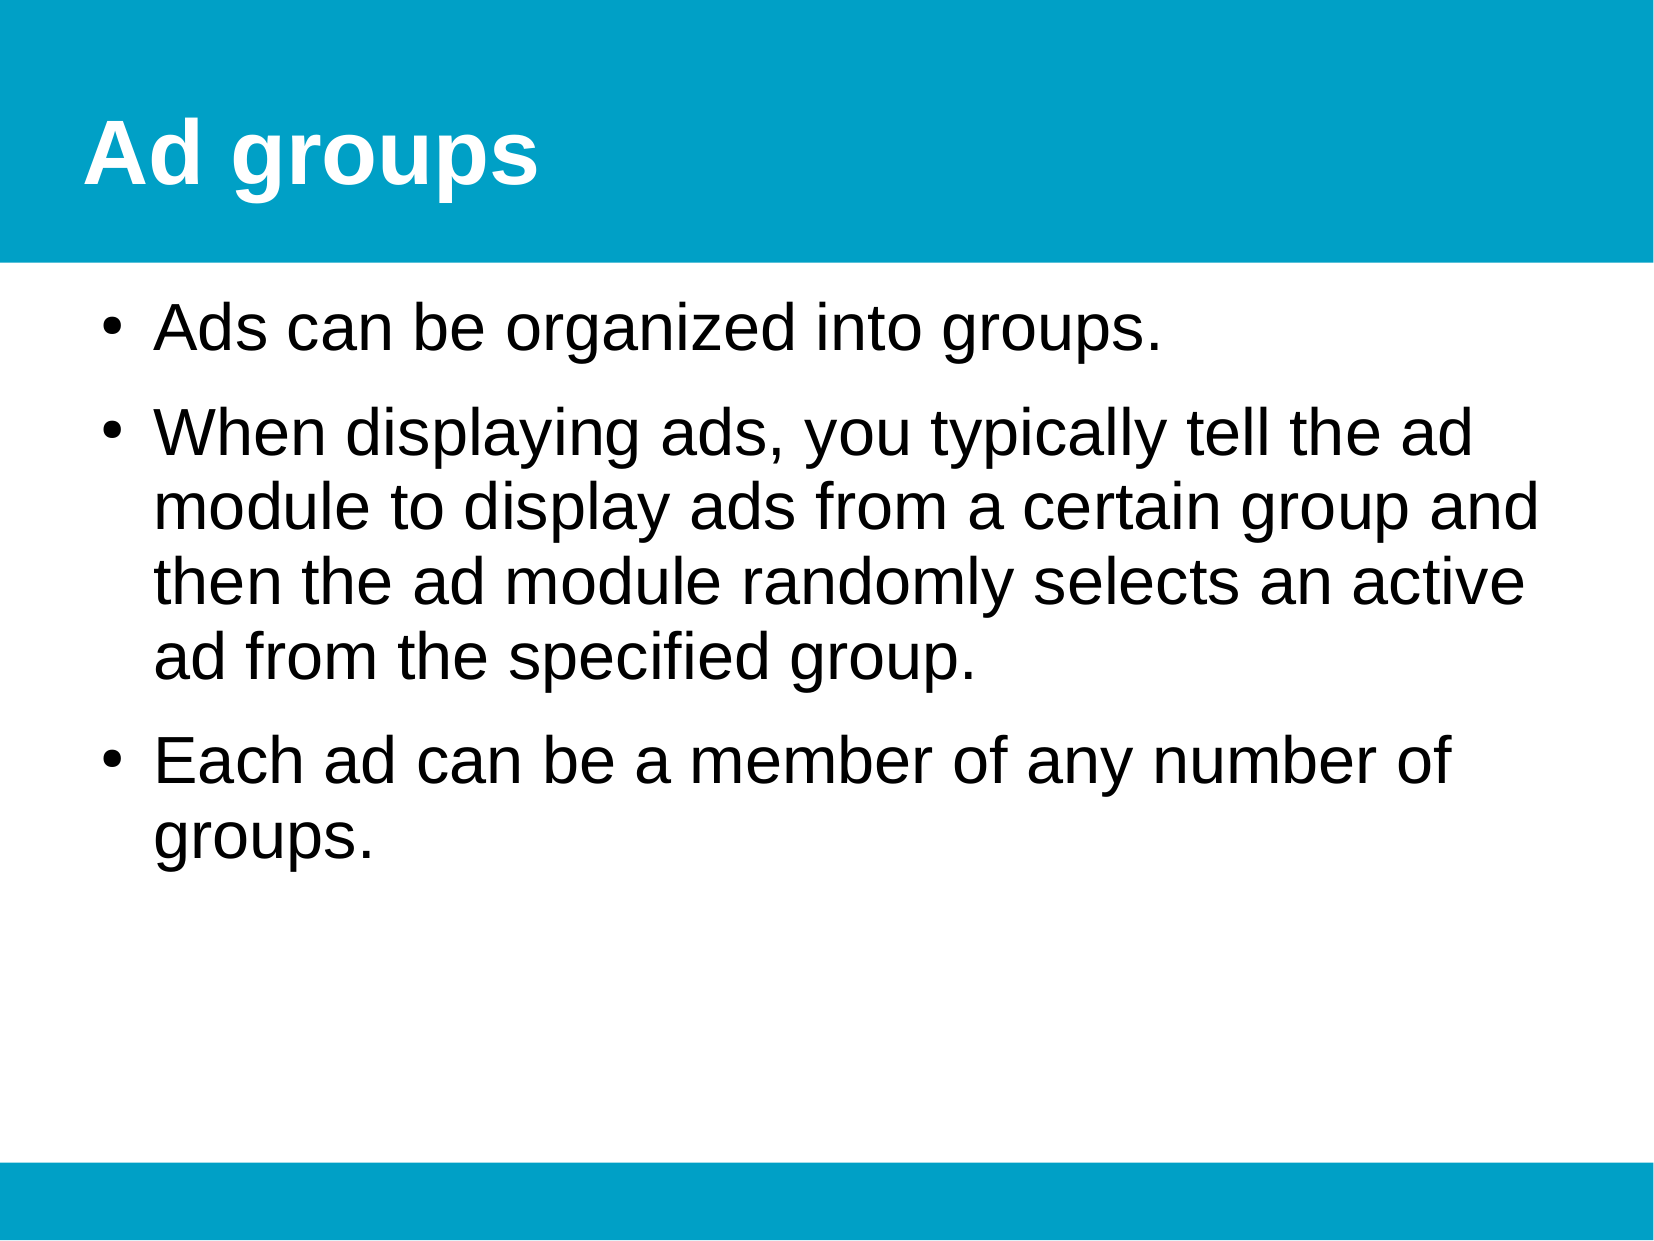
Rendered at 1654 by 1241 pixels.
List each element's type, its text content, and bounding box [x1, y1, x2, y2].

list Ads can be organized into groups. When displaying ads, you typically tell the ad module to display ads from a certain group and then the ad module randomly selects an active ad from the specified group. Each ad can be a member of any number of groups. [82, 290, 1571, 1094]
title Ad groups [82, 56, 1571, 250]
